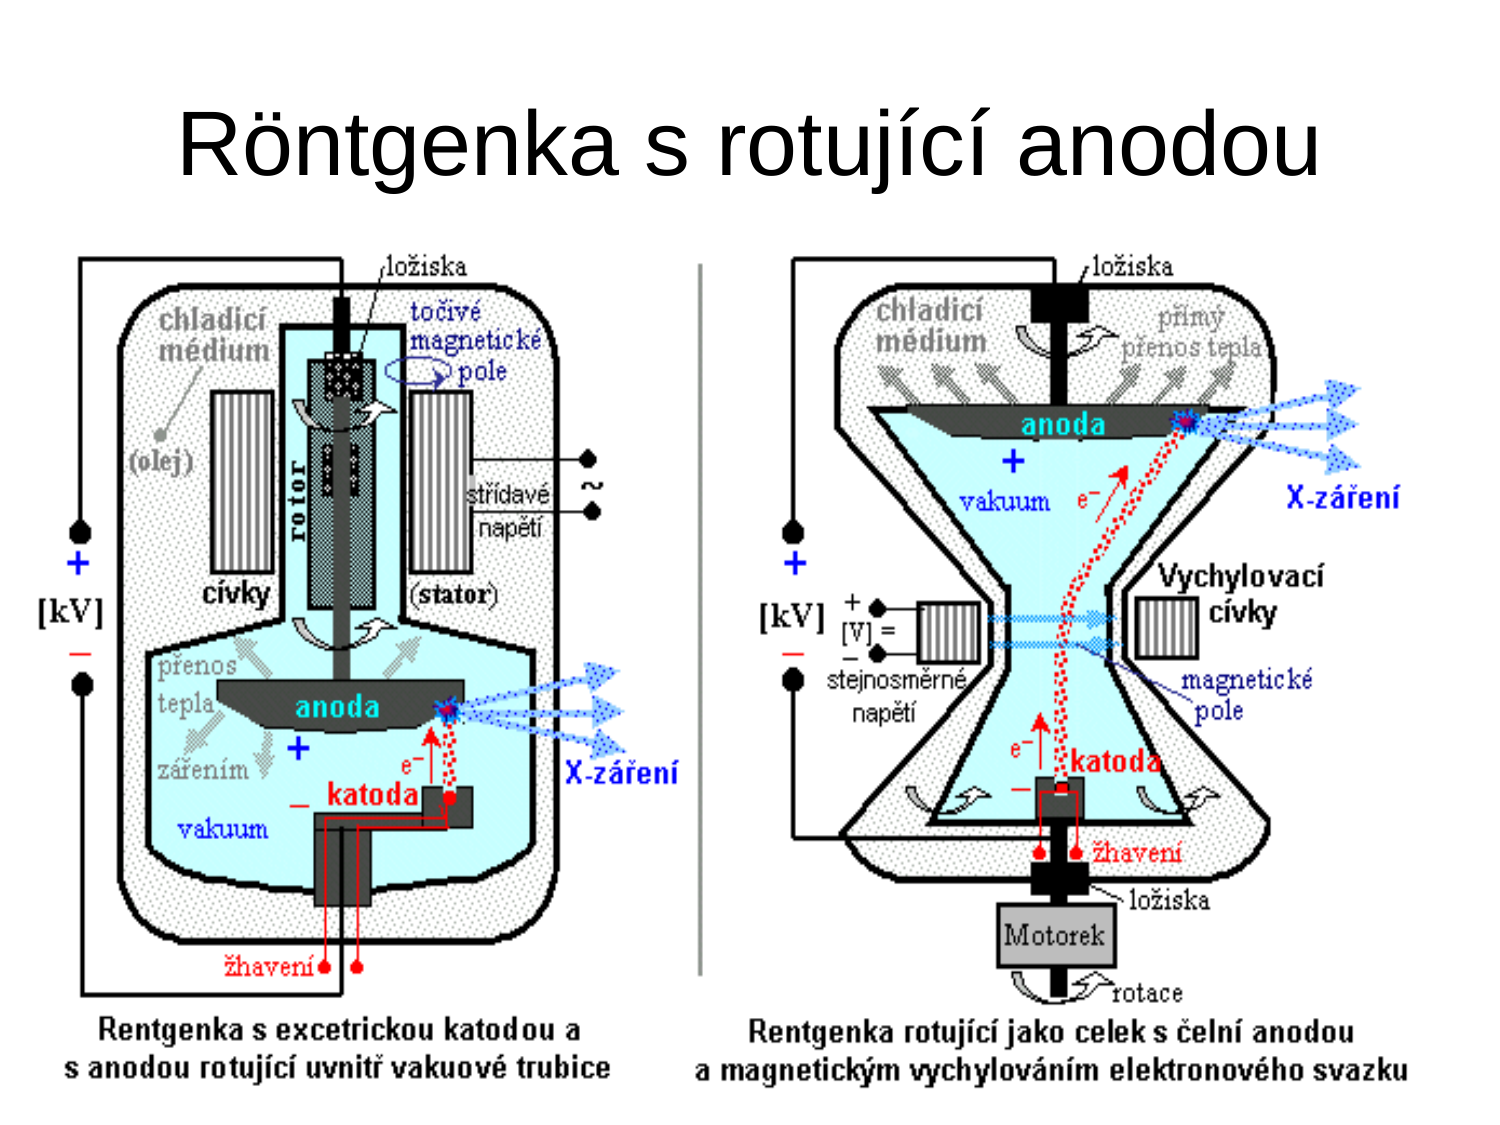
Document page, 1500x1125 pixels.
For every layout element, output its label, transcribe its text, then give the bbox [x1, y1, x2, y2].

title Röntgenka s rotující anodou [75, 20, 1426, 257]
picture [29, 236, 1418, 1093]
